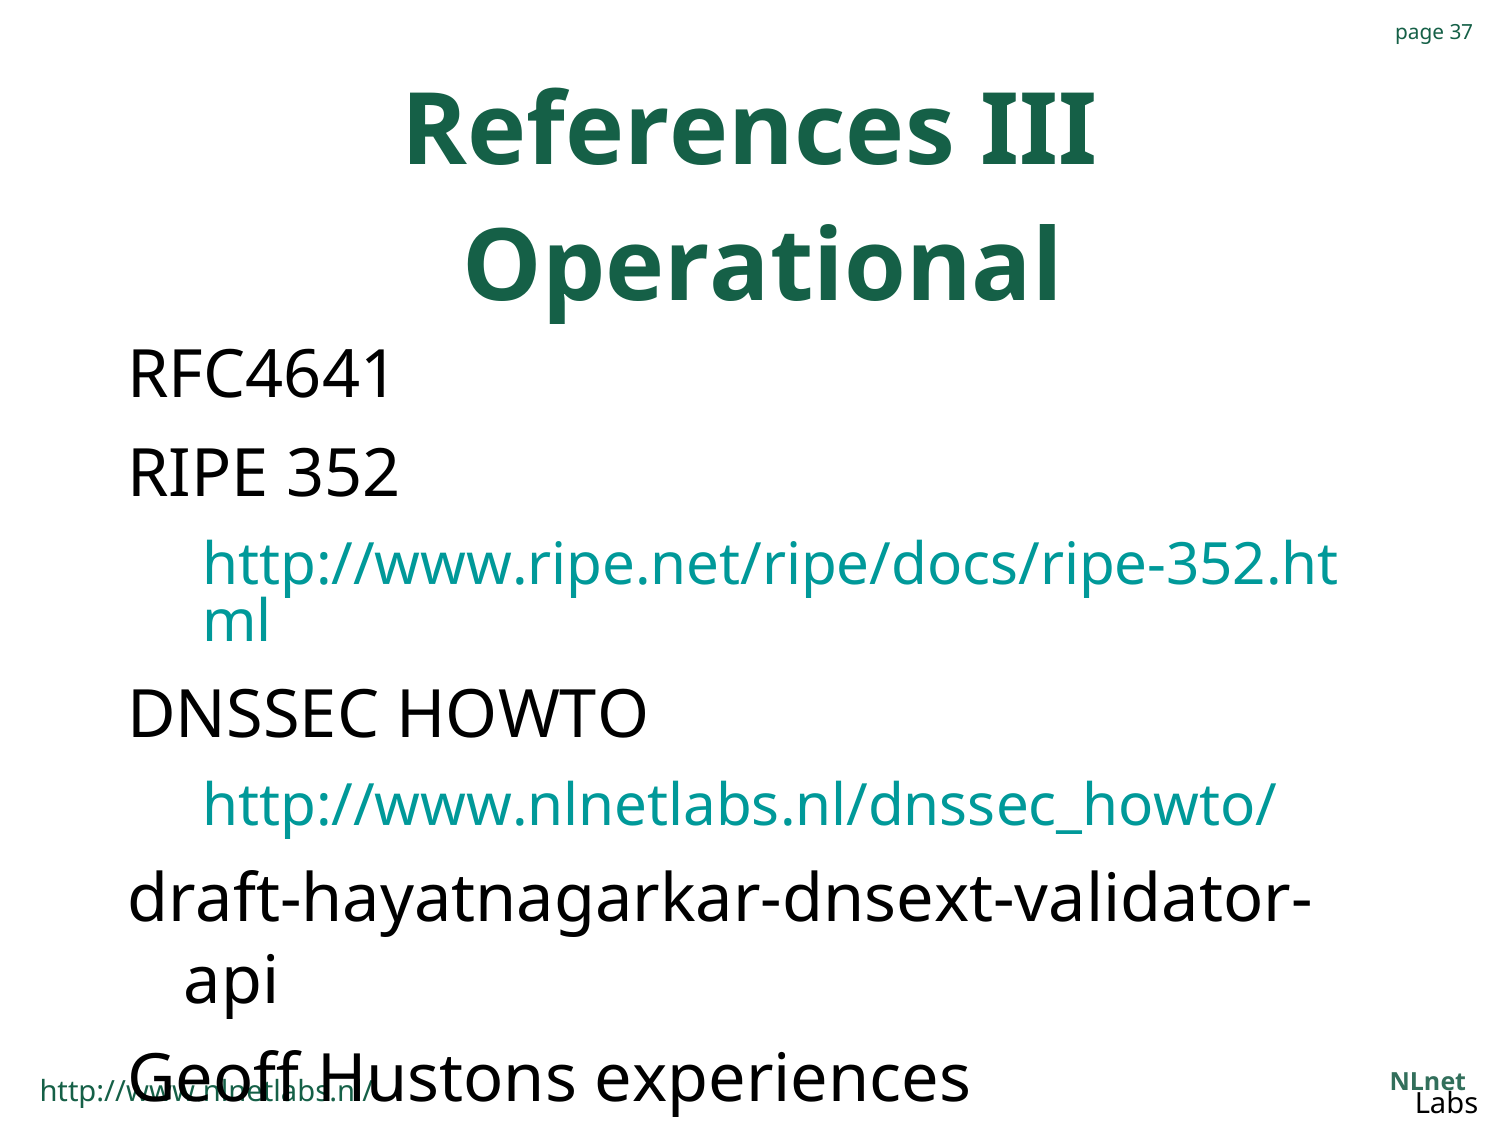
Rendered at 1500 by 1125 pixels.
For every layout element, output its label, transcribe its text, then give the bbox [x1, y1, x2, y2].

title References III Operational [112, 66, 1388, 322]
list RFC4641 RIPE 352 http://www.ripe.net/ripe/docs/ripe-352.html DNSSEC HOWTO http://www.nlnetlabs.nl/dnssec_howto/ draft-hayatnagarkar-dnsext-validator-api Geoff Hustons experiences ispcolumn.isoc.org or www.potaroo.net [112, 324, 1388, 1001]
